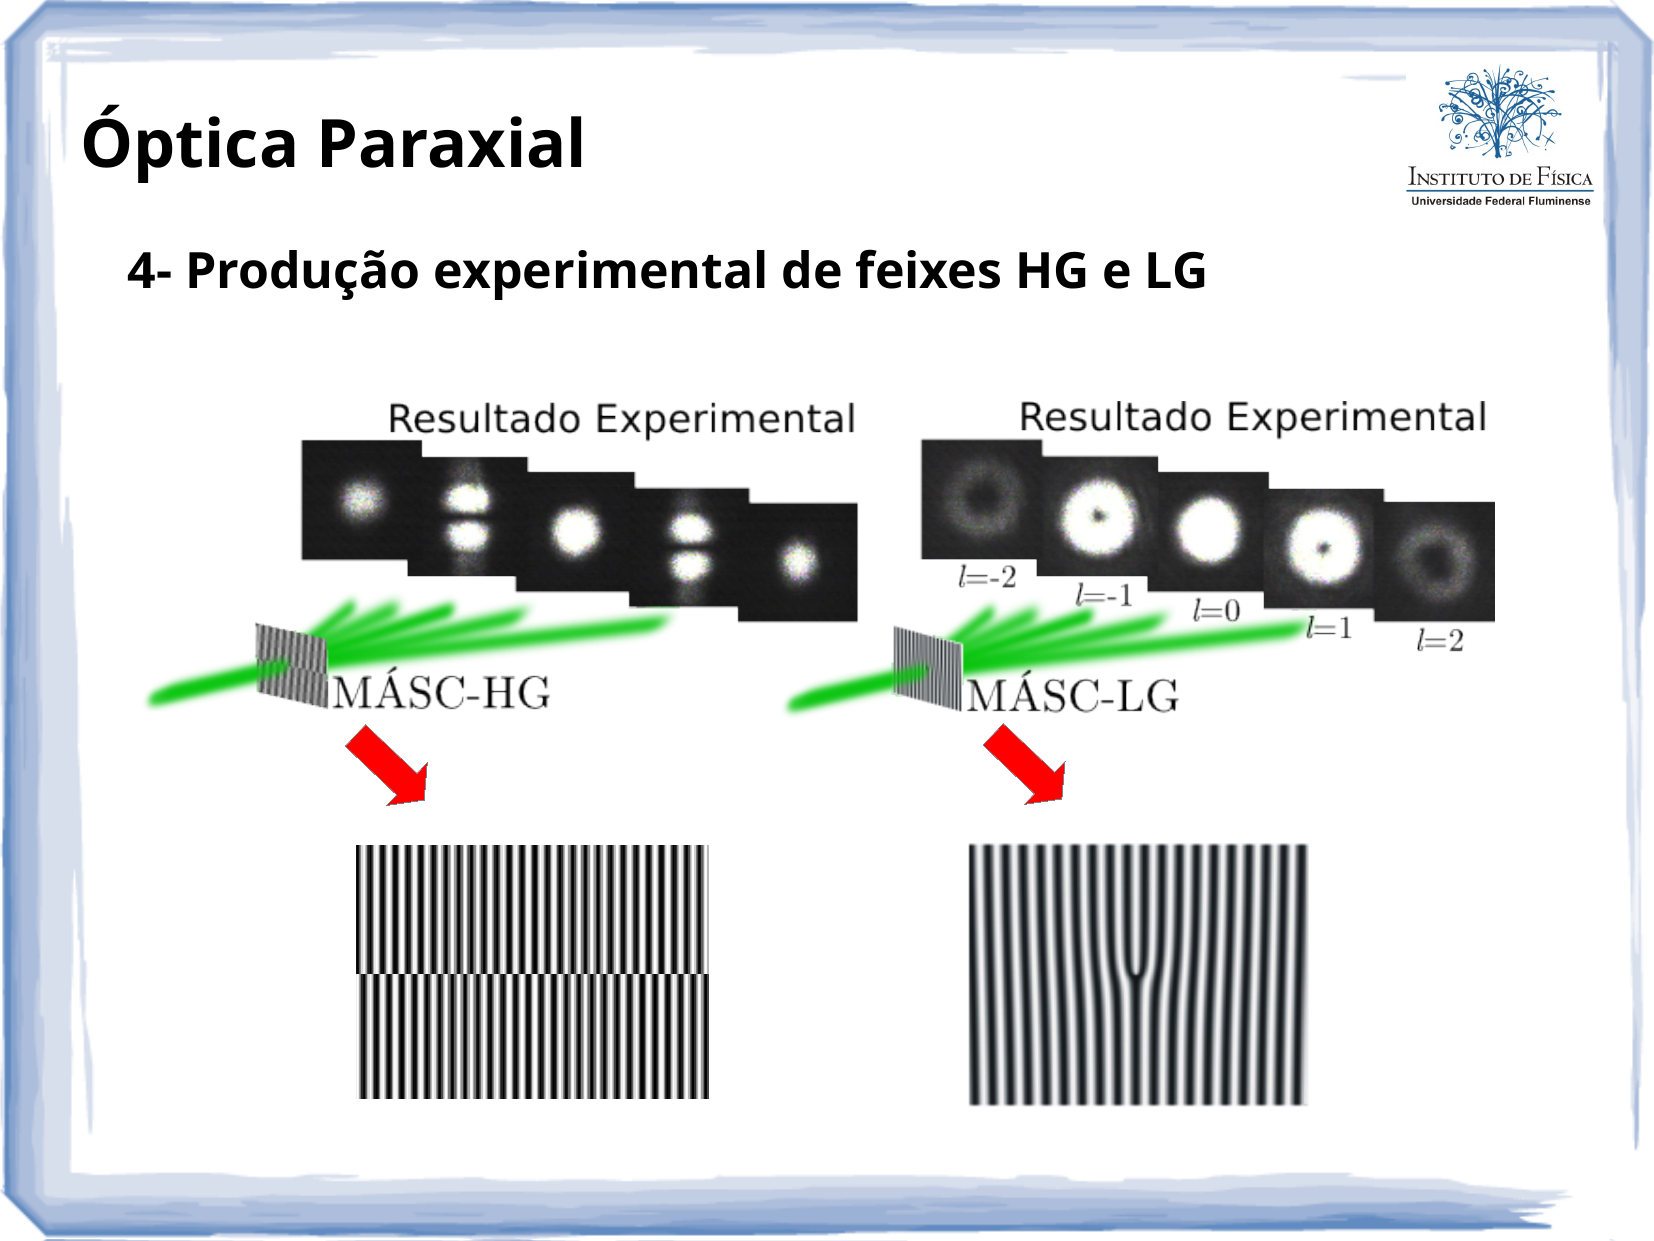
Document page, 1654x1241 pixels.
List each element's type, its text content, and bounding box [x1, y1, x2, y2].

text_box 4- Produção experimental de feixes HG e LG [112, 227, 1589, 452]
picture [0, 0, 1654, 1241]
text_box [345, 724, 428, 806]
text_box Óptica Paraxial [65, 88, 633, 181]
text_box [983, 723, 1066, 805]
